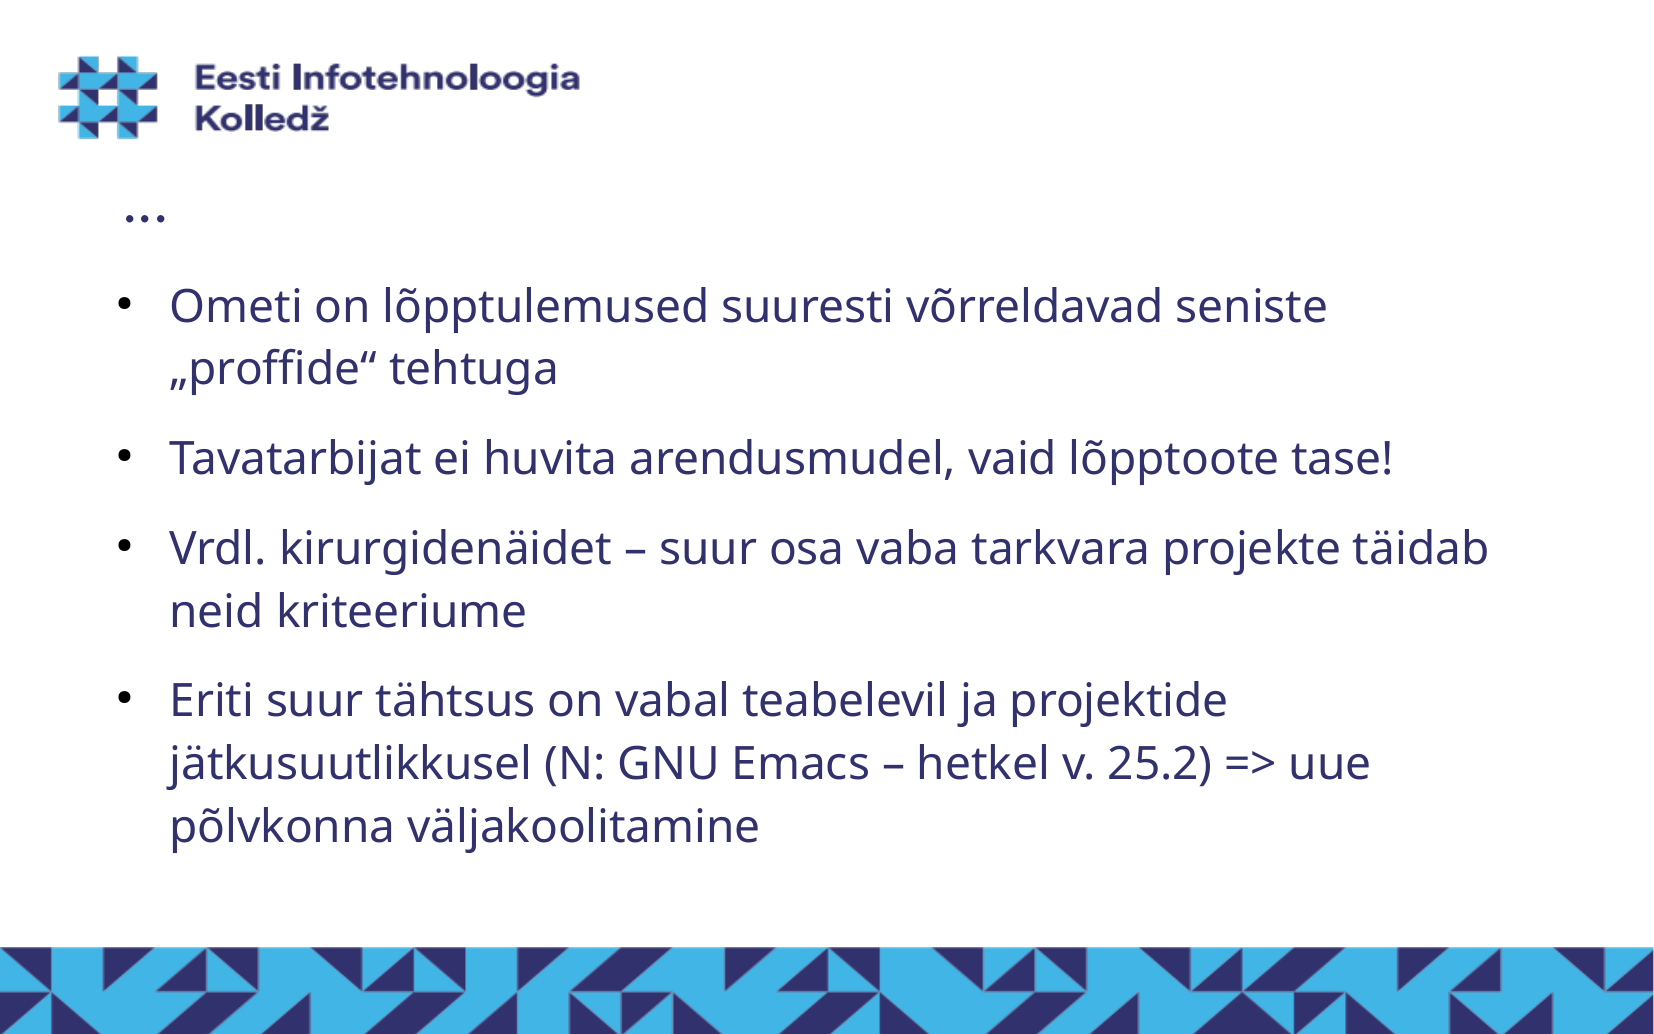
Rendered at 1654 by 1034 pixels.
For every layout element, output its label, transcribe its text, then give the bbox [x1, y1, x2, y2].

list Ometi on lõpptulemused suuresti võrreldavad seniste „proffide“ tehtuga Tavatarbijat ei huvita arendusmudel, vaid lõpptoote tase! Vrdl. kirurgidenäidet – suur osa vaba tarkvara projekte täidab neid kriteeriume Eriti suur tähtsus on vabal teabelevil ja projektide jätkusuutlikkusel (N: GNU Emacs – hetkel v. 25.2) => uue põlvkonna väljakoolitamine [98, 272, 1511, 942]
title ... [122, 121, 1259, 272]
